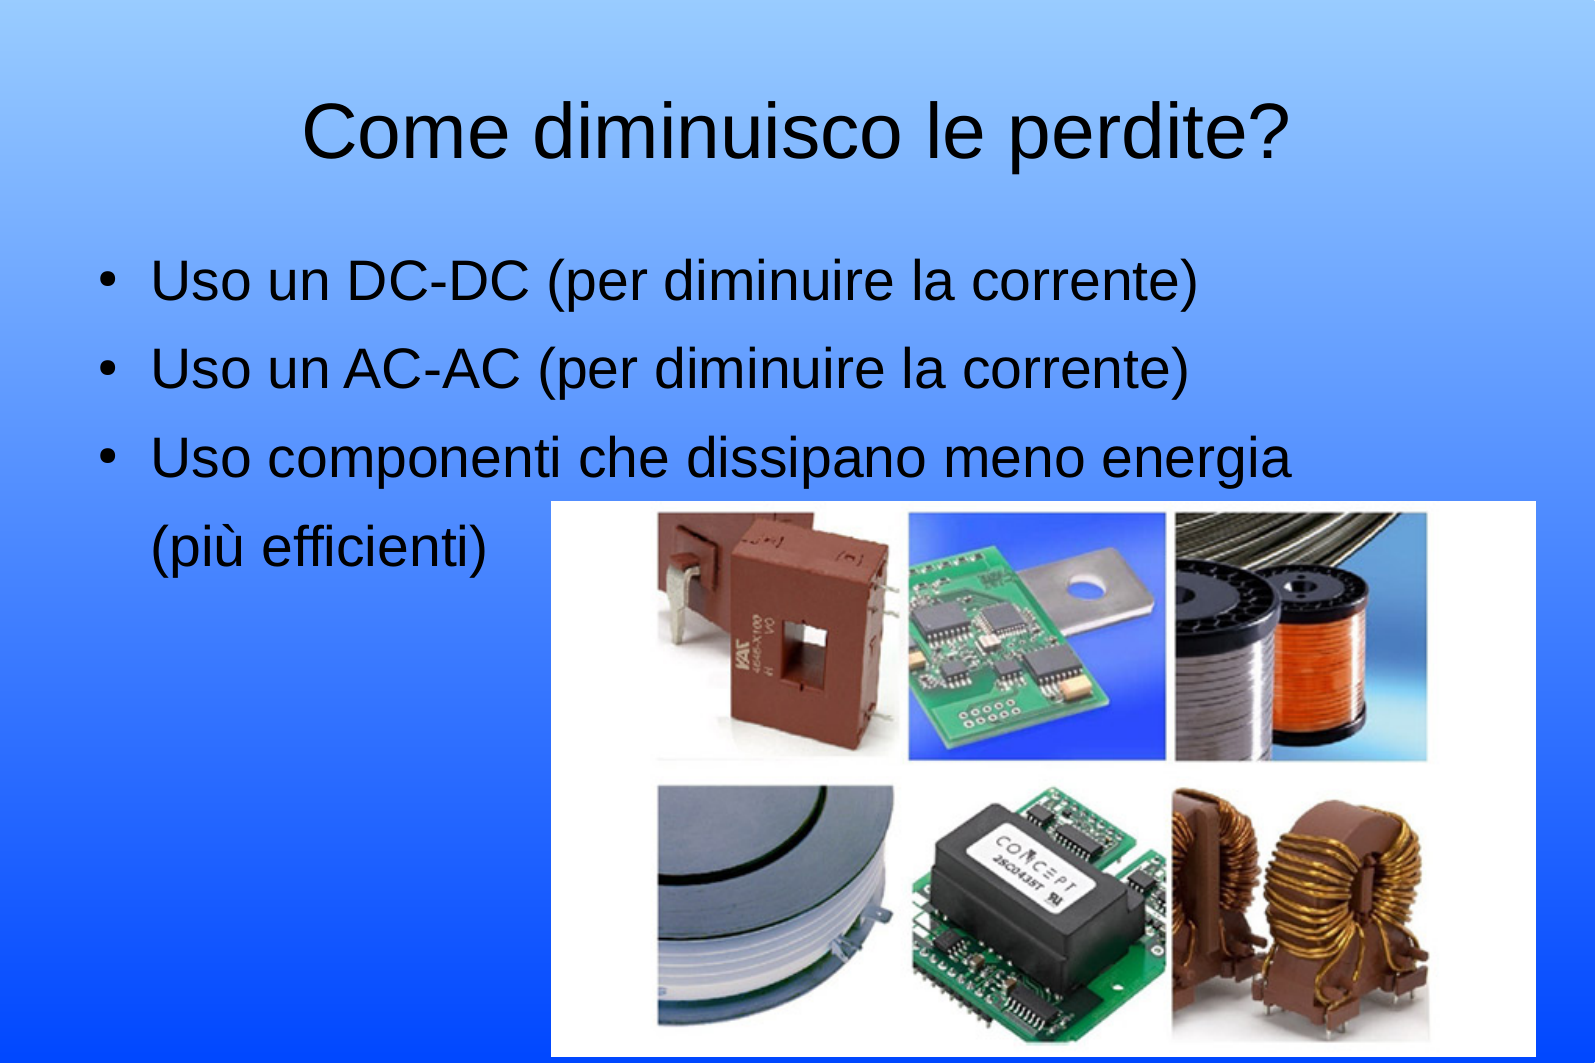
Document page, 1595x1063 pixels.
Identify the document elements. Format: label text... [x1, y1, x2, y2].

picture [551, 501, 1536, 1057]
list Uso un DC-DC (per diminuire la corrente) Uso un AC-AC (per diminuire la corrente) Uso componenti che dissipano meno energia (più efficienti) [79, 248, 1515, 578]
title Come diminuisco le perdite? [79, 42, 1515, 220]
